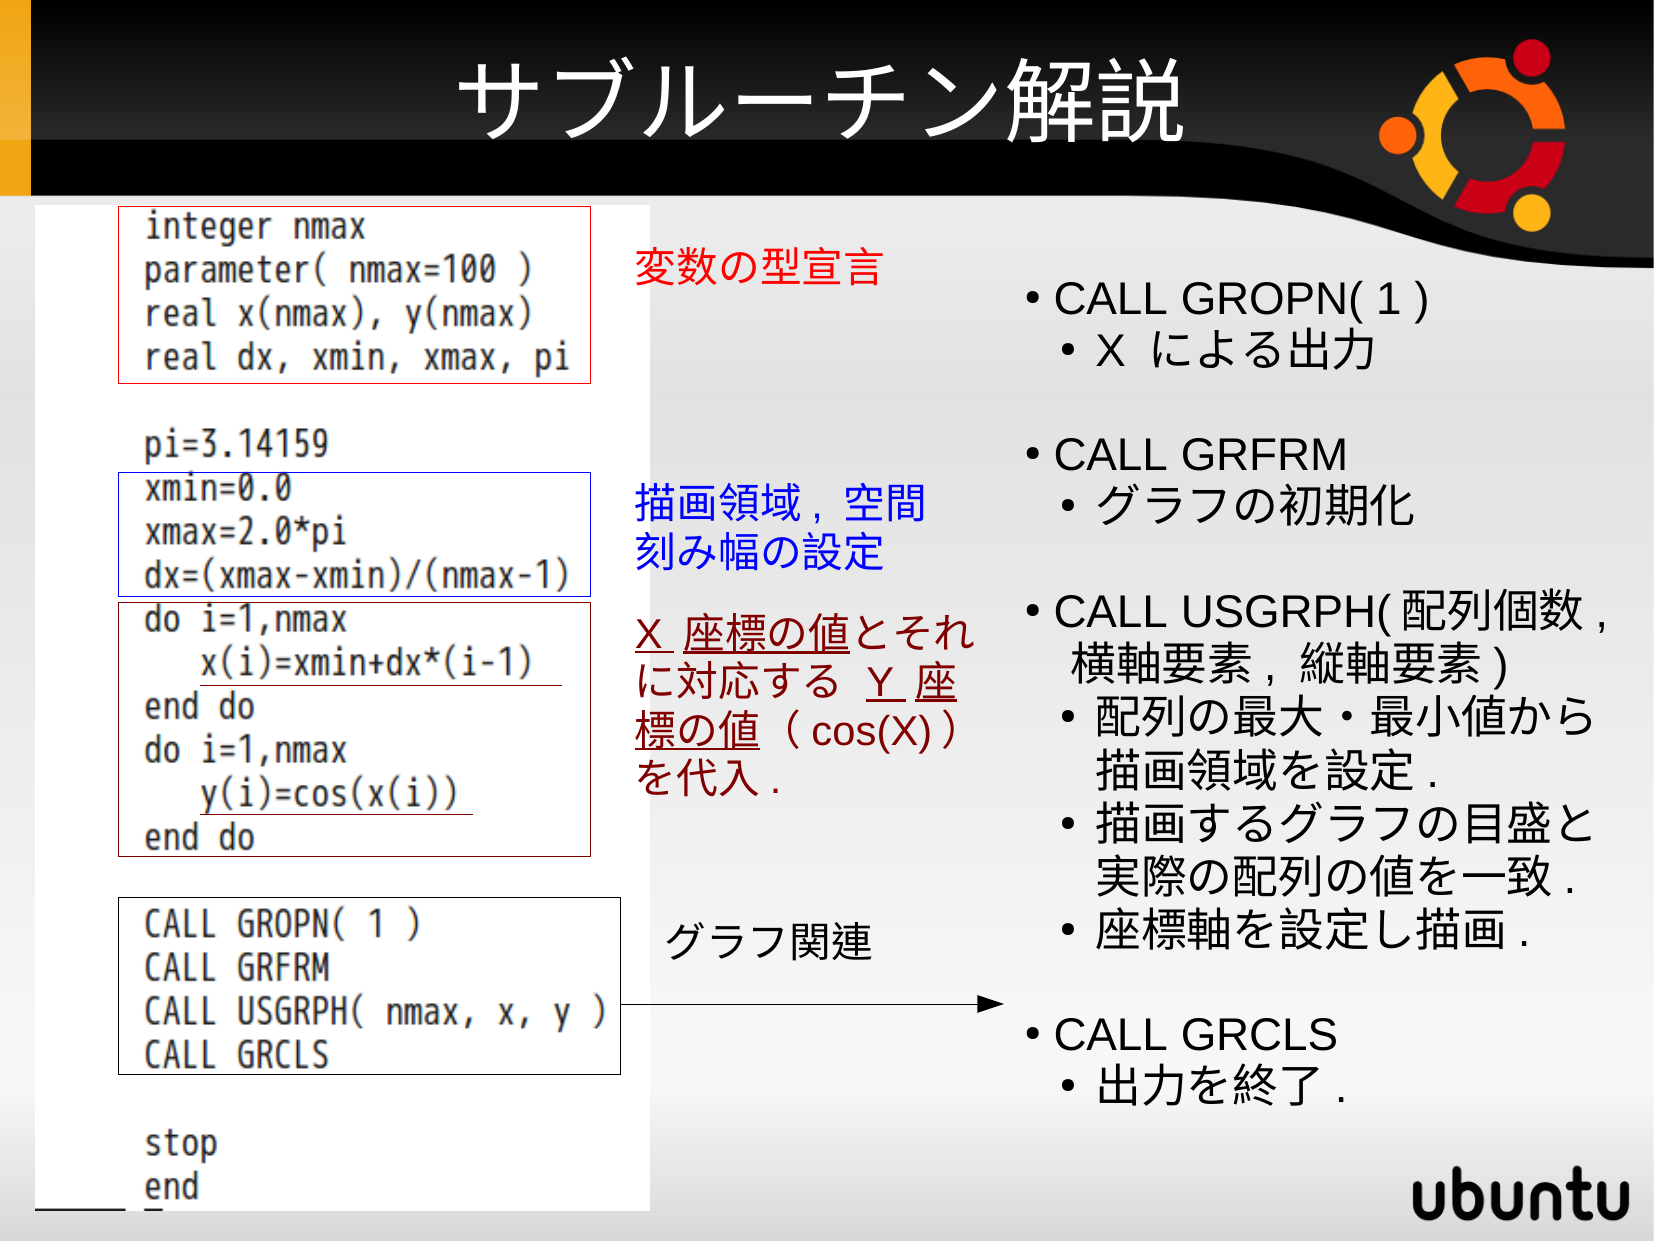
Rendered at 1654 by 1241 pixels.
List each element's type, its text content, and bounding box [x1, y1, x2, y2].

text_box 変数の型宣言 [620, 236, 916, 300]
text_box CALL GROPN( 1 ) X による出力 CALL GRFRM グラフの初期化 CALL USGRPH(配列個数, 横軸要素, 縦軸要素) 配列の最大・最小値から描画領域を設定. 描画するグラフの目盛と実際の配列の値を一致. 座標軸を設定し描画. CALL GRCLS 出力を終了. [1009, 265, 1625, 1183]
text_box グラフ関連 [649, 911, 945, 975]
text_box X 座標の値とそれに対応する Y 座標の値（cos(X)）を代入. [620, 602, 1004, 831]
text_box 描画領域, 空間刻み幅の設定 [620, 472, 975, 590]
title サブルーチン解説 [76, 0, 1565, 208]
picture [0, 0, 1654, 1241]
